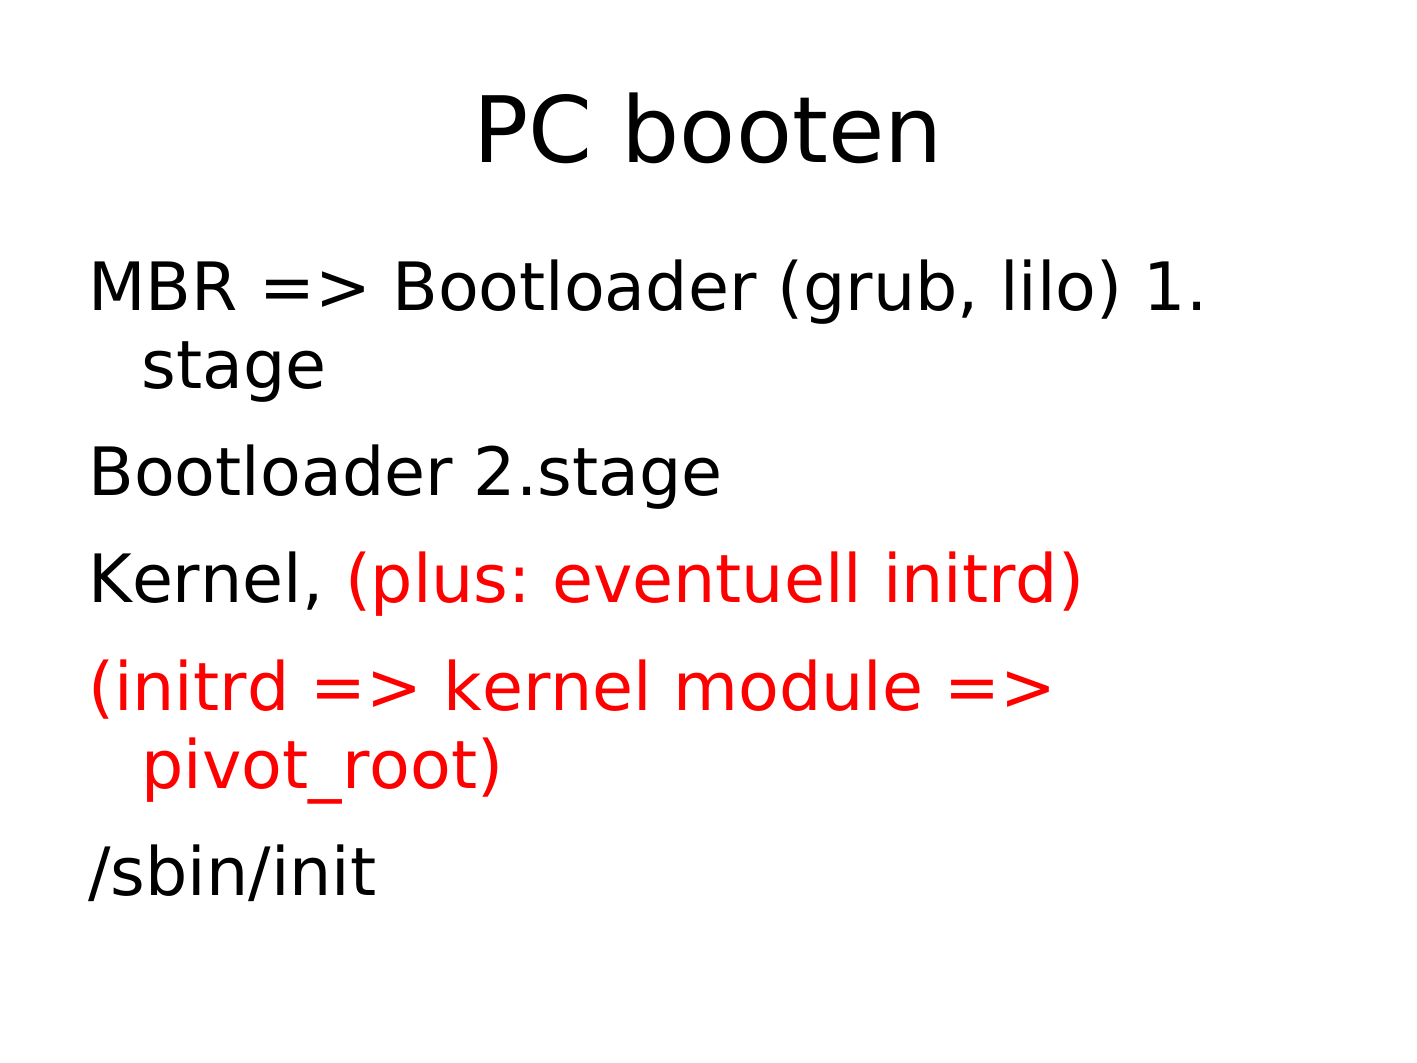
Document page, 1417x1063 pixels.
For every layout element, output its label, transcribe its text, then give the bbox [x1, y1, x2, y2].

list MBR => Bootloader (grub, lilo) 1. stage Bootloader 2.stage Kernel, (plus: eventuell initrd) (initrd => kernel module => pivot_root) /sbin/init [70, 248, 1346, 936]
title PC booten [70, 49, 1346, 213]
